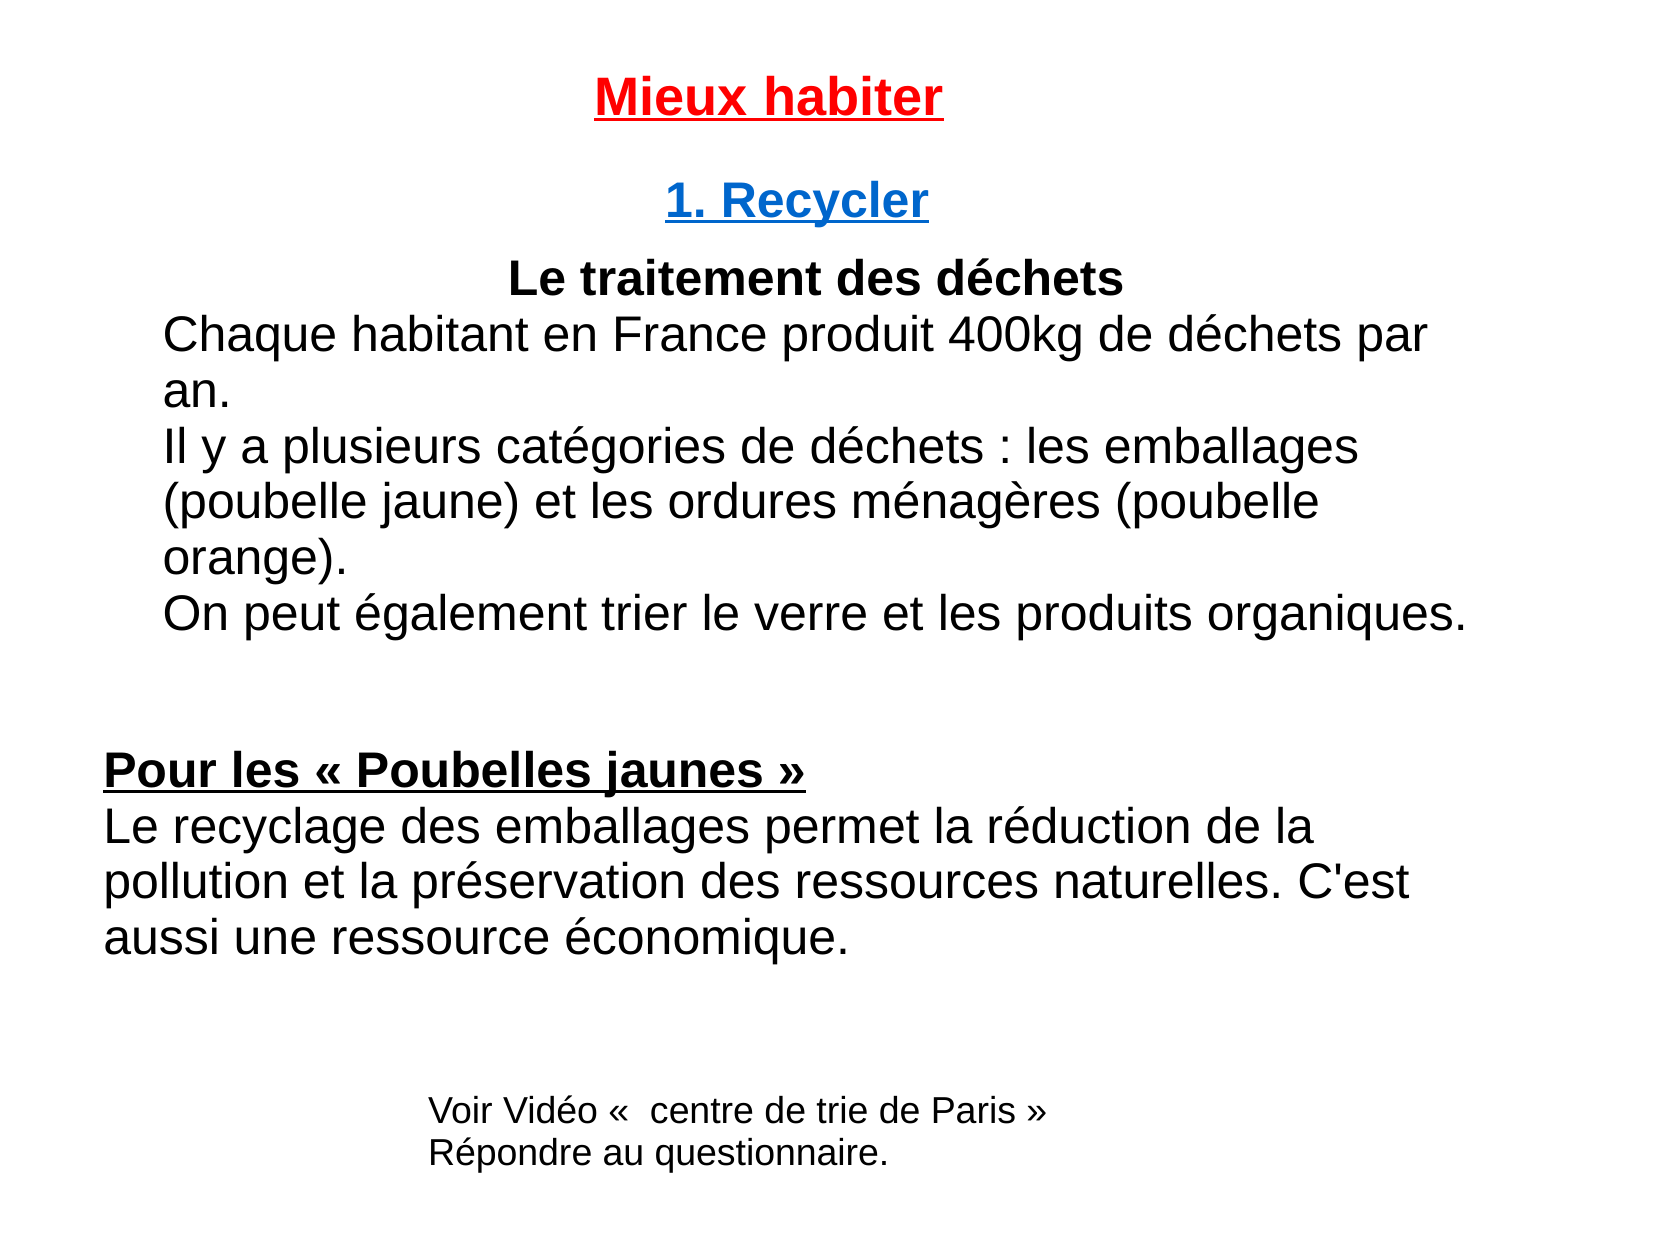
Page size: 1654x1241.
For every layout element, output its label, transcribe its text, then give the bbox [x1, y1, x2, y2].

text_box Le traitement des déchets Chaque habitant en France produit 400kg de déchets par an. Il y a plusieurs catégories de déchets : les emballages (poubelle jaune) et les ordures ménagères (poubelle orange). On peut également trier le verre et les produits organiques. [147, 243, 1486, 650]
text_box 1. Recycler [590, 164, 1004, 237]
text_box Pour les « Poubelles jaunes » Le recyclage des emballages permet la réduction de la pollution et la préservation des ressources naturelles. C'est aussi une ressource économique. [88, 679, 1490, 1018]
text_box Mieux habiter [561, 59, 978, 136]
text_box Voir Vidéo « centre de trie de Paris » Répondre au questionnaire. [413, 1082, 1063, 1182]
